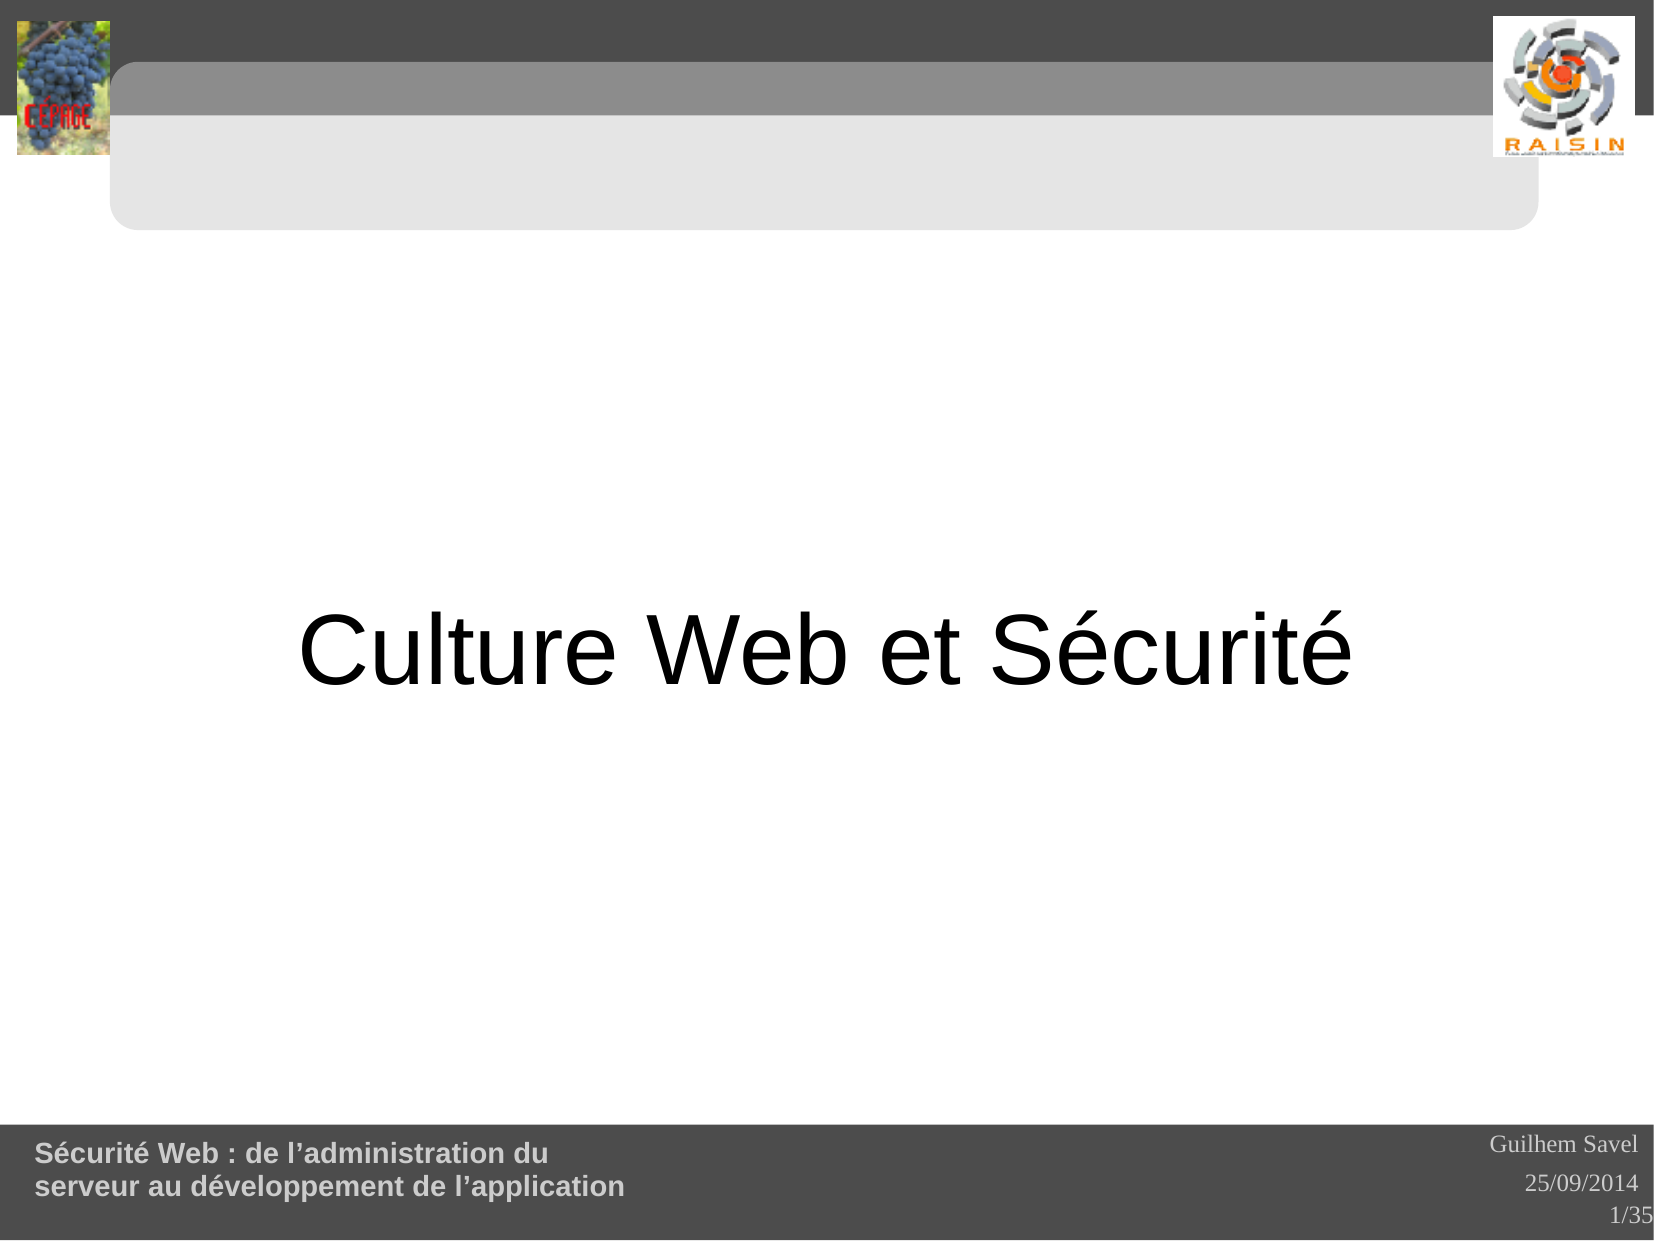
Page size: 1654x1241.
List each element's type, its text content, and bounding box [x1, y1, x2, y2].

picture [17, 21, 110, 155]
subtitle Culture Web et Sécurité [82, 290, 1571, 1010]
picture [1493, 16, 1635, 157]
